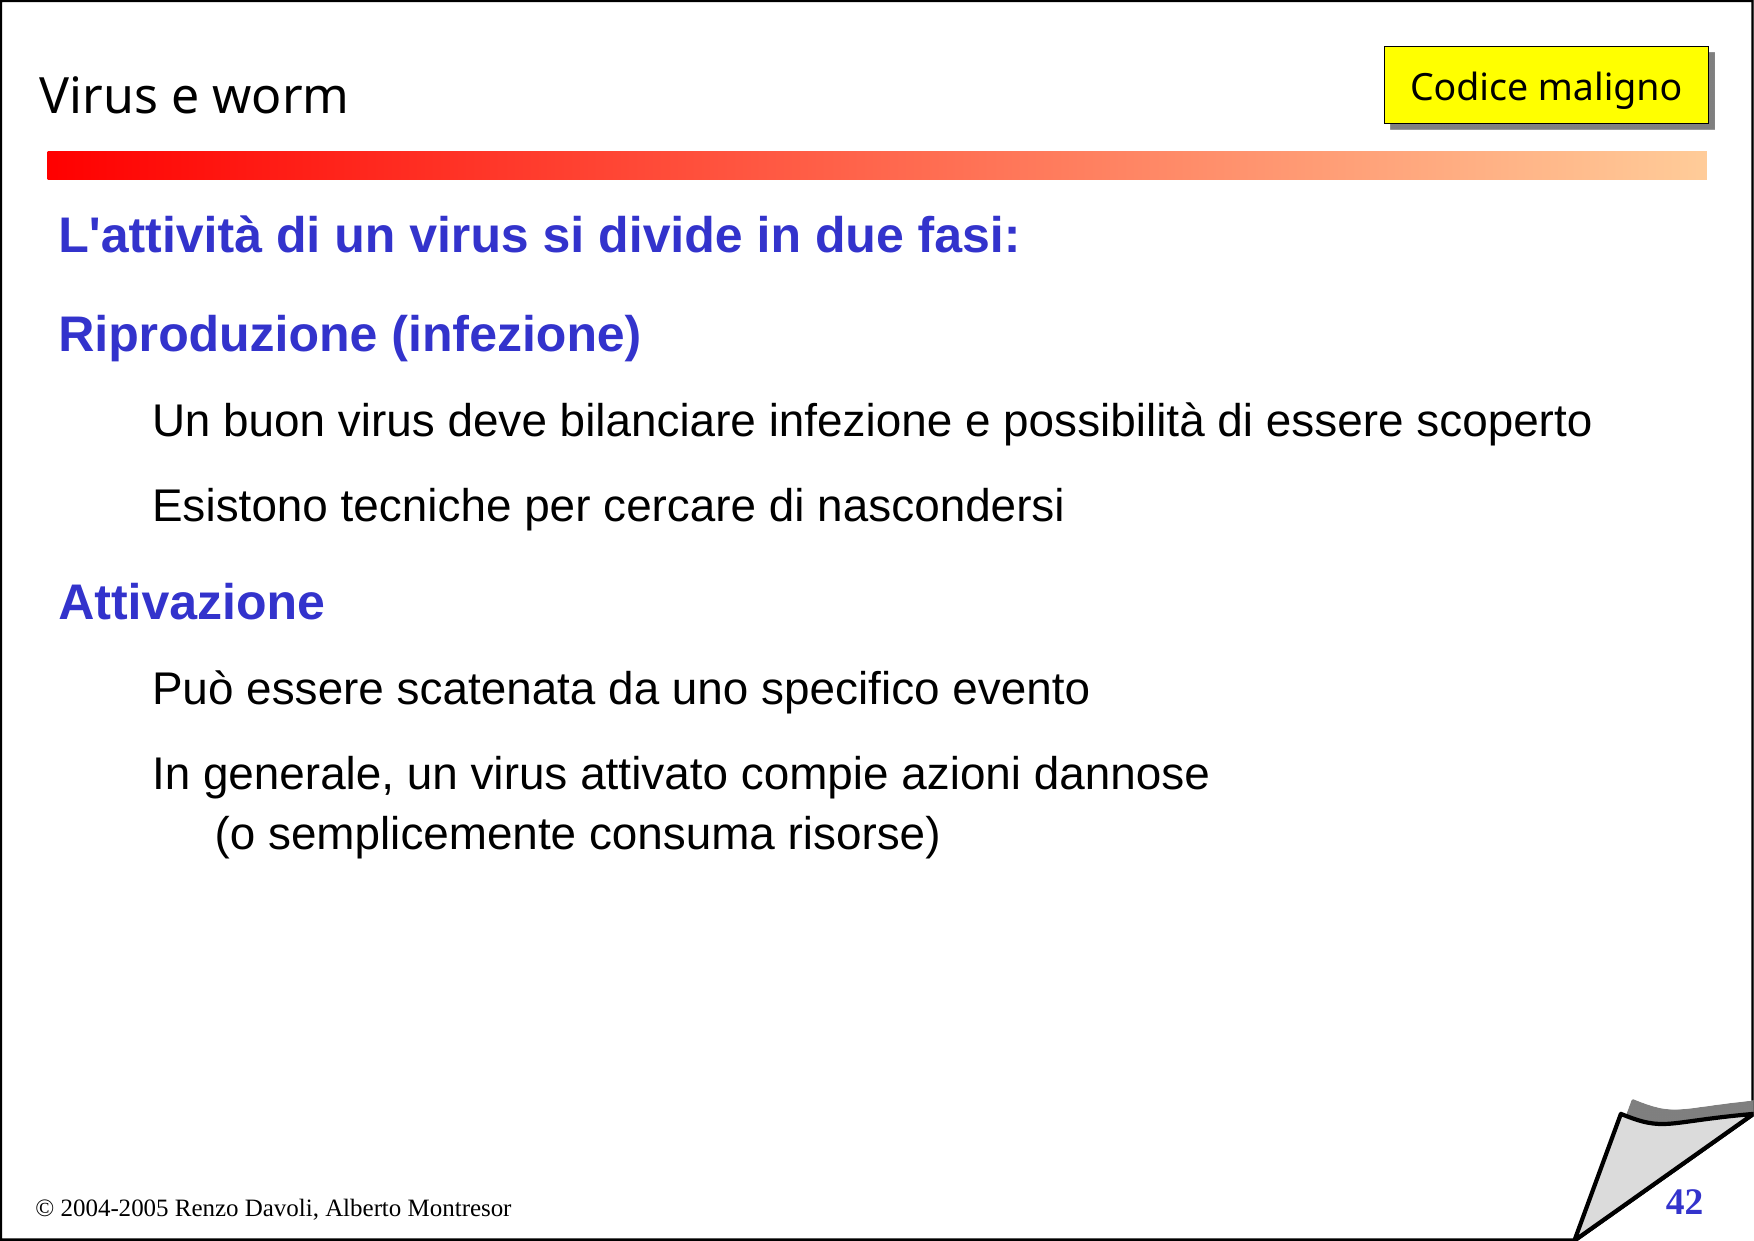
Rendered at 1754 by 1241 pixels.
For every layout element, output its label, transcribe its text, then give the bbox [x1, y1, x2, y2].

title Virus e worm [40, 49, 1713, 144]
text_box Codice maligno [1384, 46, 1709, 124]
list L'attività di un virus si divide in due fasi: Riproduzione (infezione) Un buon virus deve bilanciare infezione e possibilità di essere scoperto Esistono tecniche per cercare di nascondersi Attivazione Può essere scatenata da uno specifico evento In generale, un virus attivato compie azioni dannose (o semplicemente consuma risorse) [58, 206, 1695, 860]
